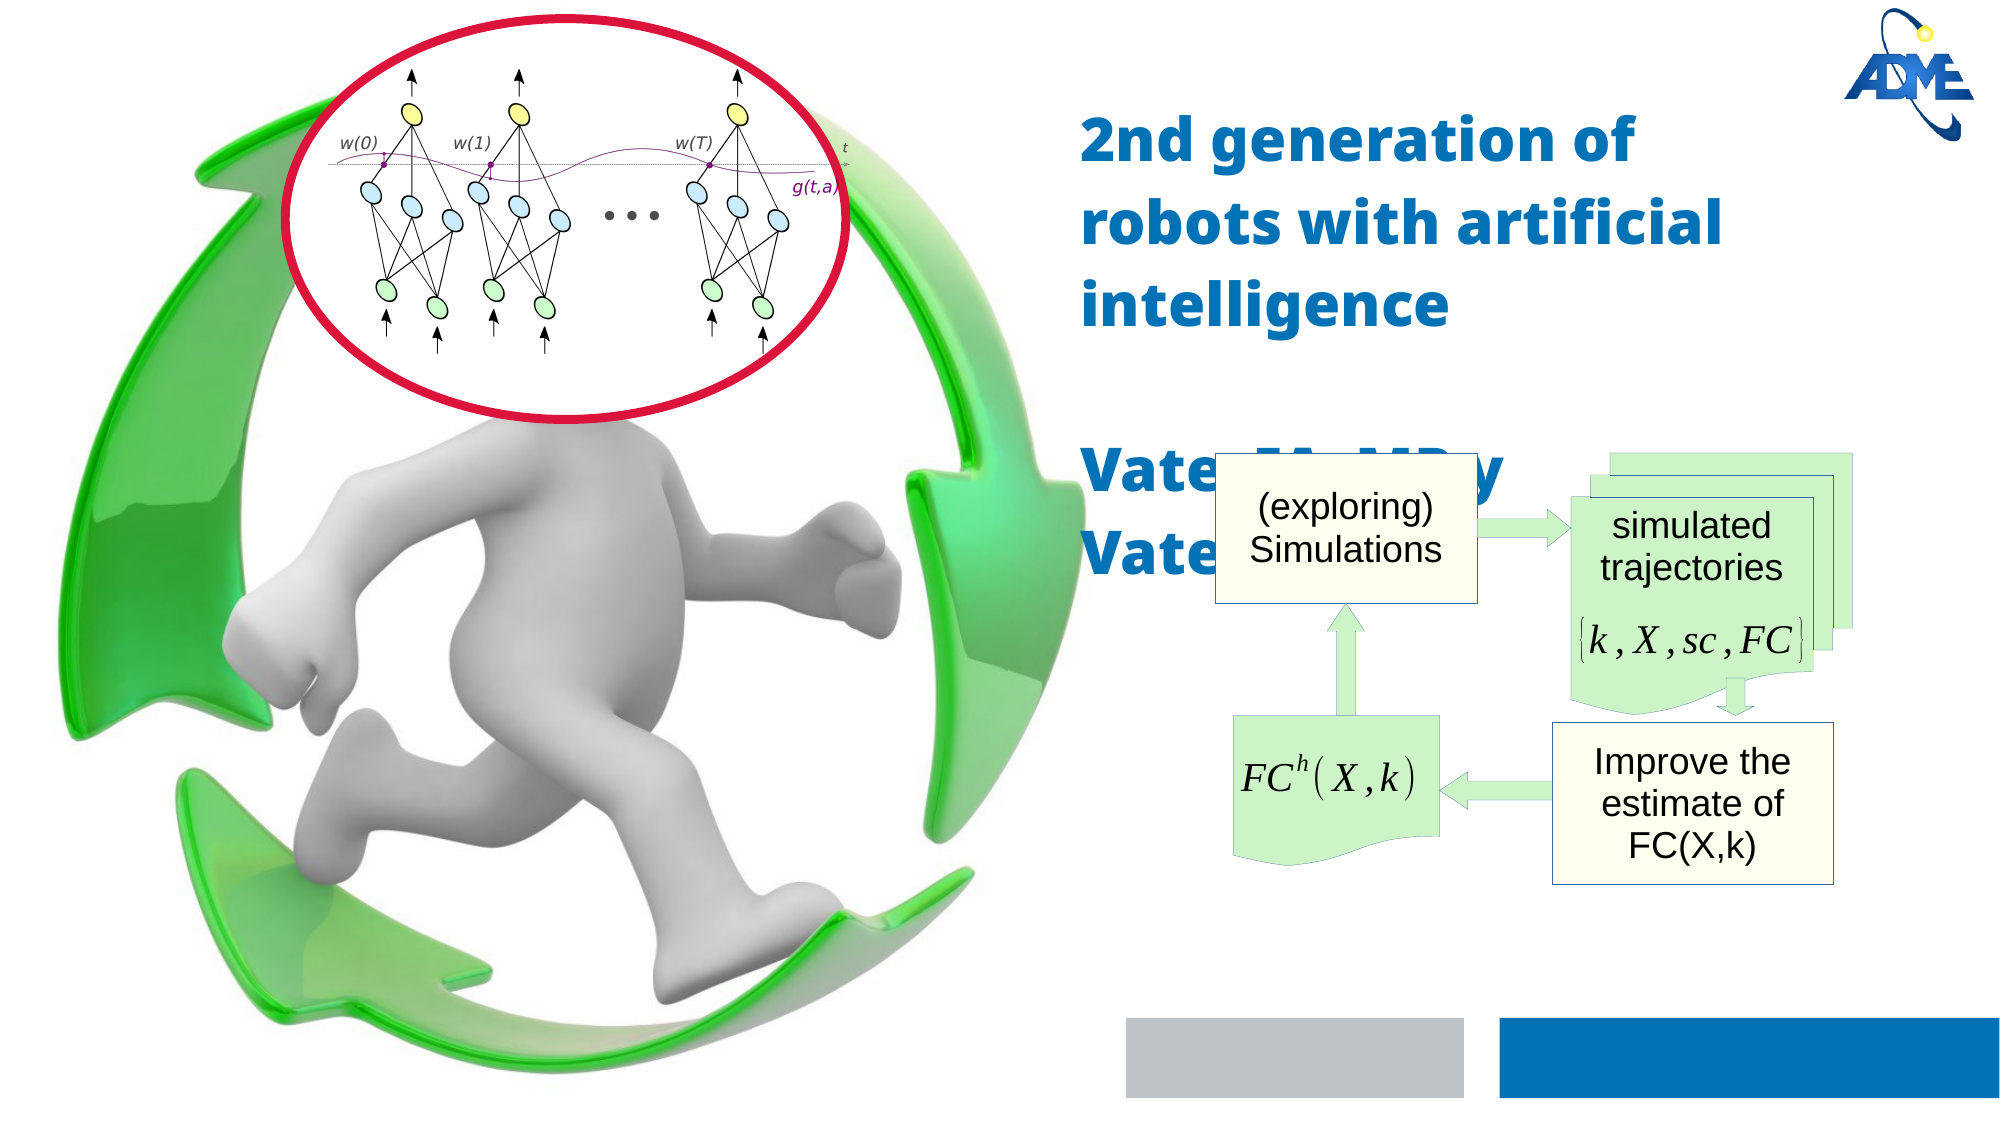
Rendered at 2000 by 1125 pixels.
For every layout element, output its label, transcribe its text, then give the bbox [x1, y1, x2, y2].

picture [0, 0, 1126, 1125]
title 2nd generation of robots with artificial intelligence VatesIA_MP y VatesIA_CP [1080, 97, 1790, 402]
picture [1844, 8, 1978, 144]
text_box [379, 18, 752, 69]
picture [1214, 452, 1853, 885]
text_box [358, 354, 773, 420]
text_box [285, 112, 328, 326]
